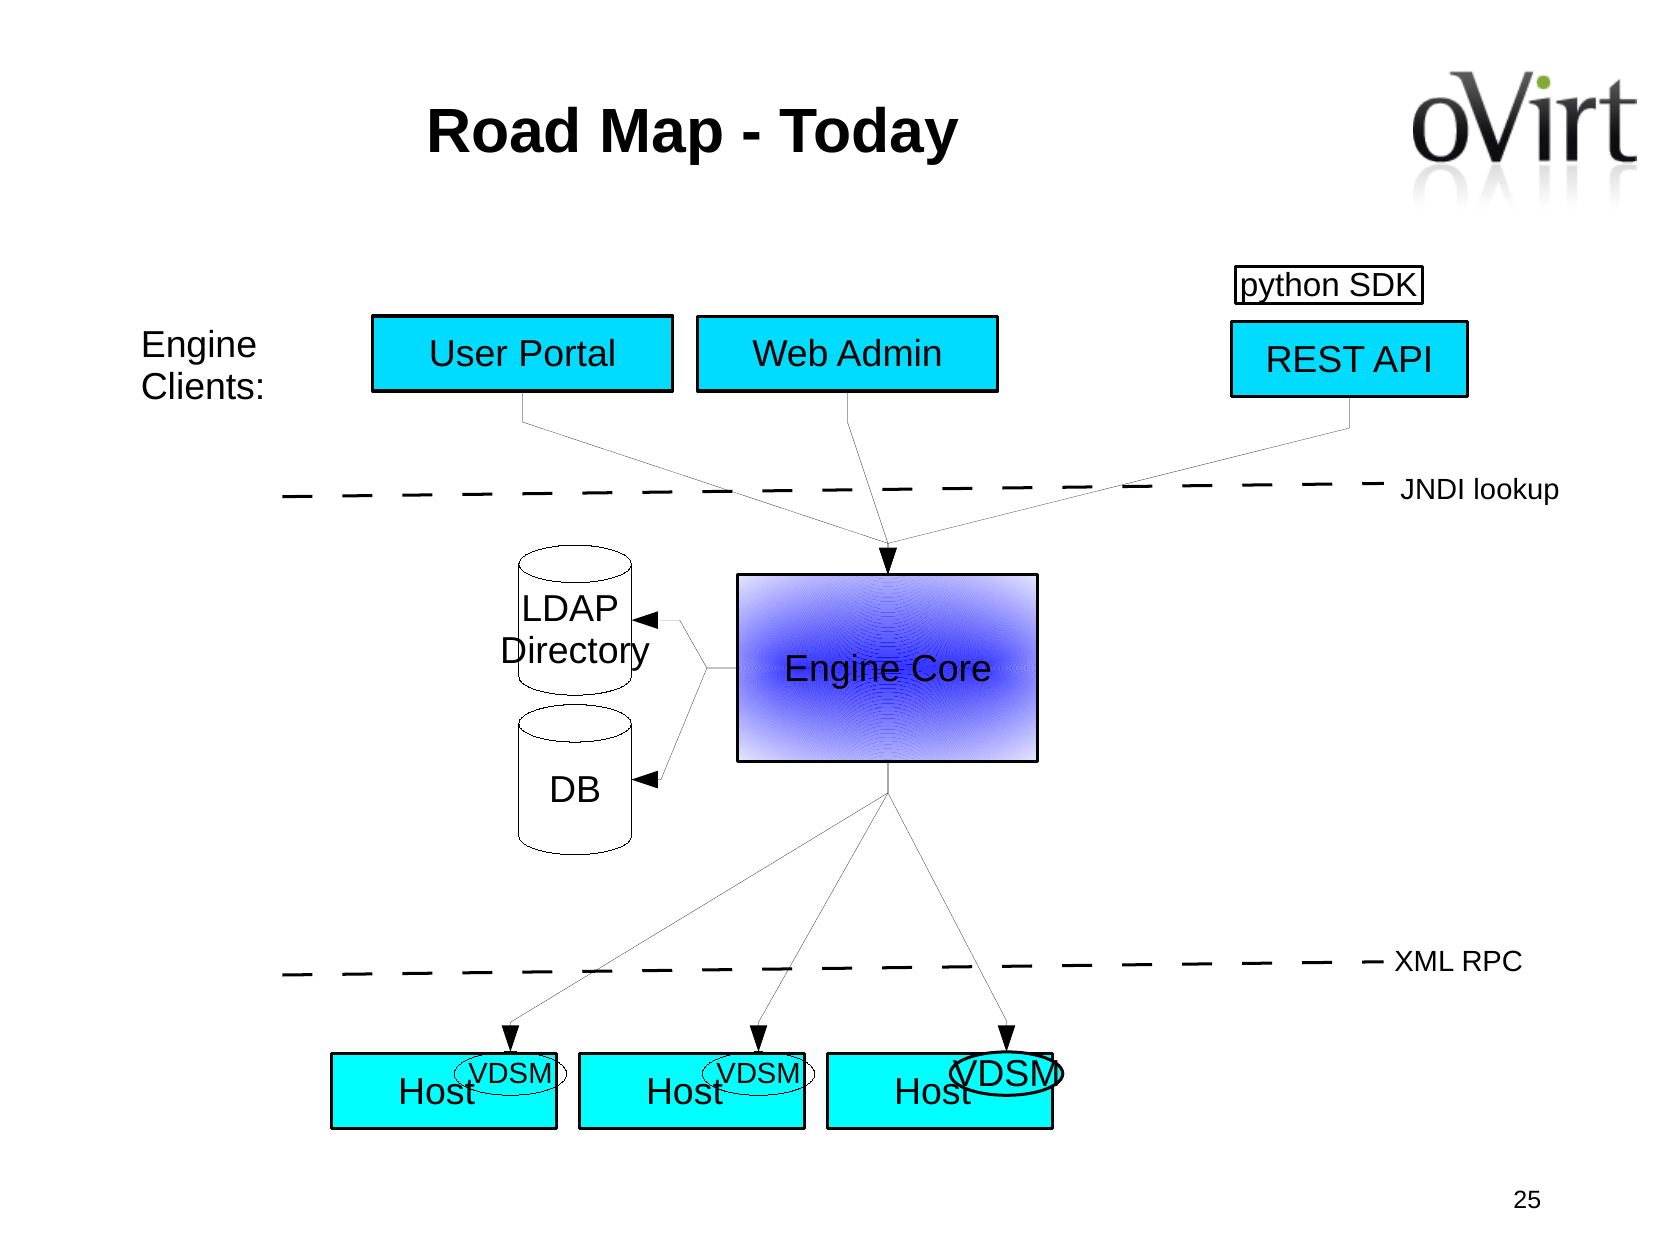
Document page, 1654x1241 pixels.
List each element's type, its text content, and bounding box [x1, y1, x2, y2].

text_box REST API [1231, 321, 1468, 397]
text_box Host [827, 1053, 1053, 1129]
text_box Web Admin [697, 316, 998, 392]
text_box JNDI lookup [1385, 465, 1649, 514]
text_box Host [783, 1053, 805, 1060]
text_box DB [518, 724, 632, 855]
text_box Host [535, 1053, 557, 1060]
text_box VDSM [1057, 1064, 1063, 1084]
text_box VDSM [702, 1051, 815, 1096]
text_box python SDK [1235, 266, 1423, 304]
text_box Engine Clients: [126, 316, 314, 415]
title Road Map - Today [82, 27, 1303, 235]
text_box Host [1031, 1053, 1053, 1060]
picture [1413, 63, 1637, 212]
text_box XML RPC [1379, 937, 1643, 986]
text_box LDAP Directory [518, 565, 632, 696]
text_box Host [331, 1053, 557, 1129]
text_box Engine Core [737, 574, 1038, 762]
text_box Host [579, 1053, 805, 1129]
text_box VDSM [950, 1051, 1054, 1096]
text_box VDSM [454, 1051, 567, 1096]
text_box User Portal [372, 316, 673, 392]
